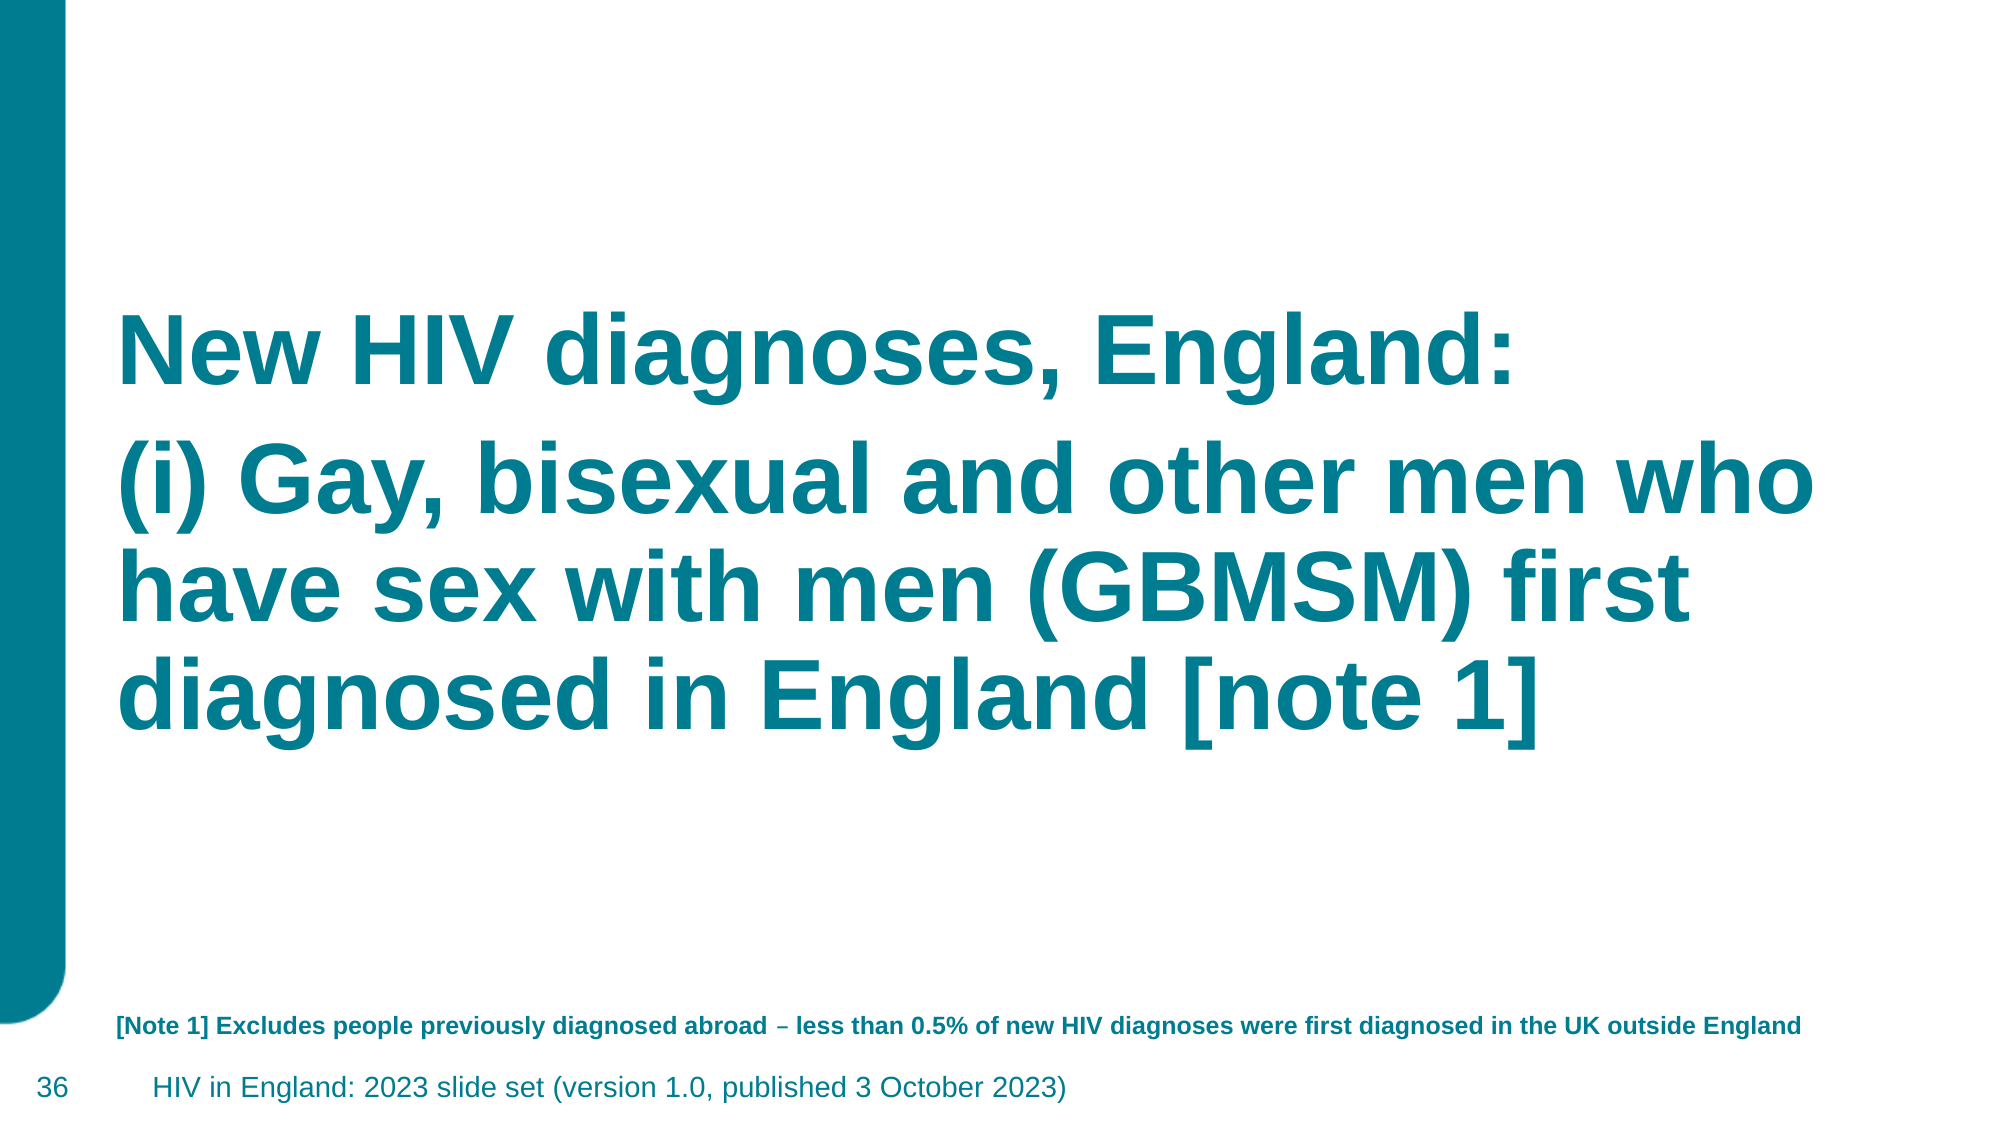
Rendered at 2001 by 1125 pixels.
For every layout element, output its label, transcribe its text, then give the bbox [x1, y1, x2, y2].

text_box [Note 1] Excludes people previously diagnosed abroad – less than 0.5% of new HIV diagnoses were first diagnosed in the UK outside England [101, 1001, 1881, 1078]
text_box [21, 1056, 120, 1117]
list New HIV diagnoses, England: (i) Gay, bisexual and other men who have sex with men (GBMSM) first diagnosed in England [note 1] [101, 291, 1926, 1005]
text_box HIV in England: 2023 slide set (version 1.0, published 3 October 2023) [137, 1056, 1780, 1116]
